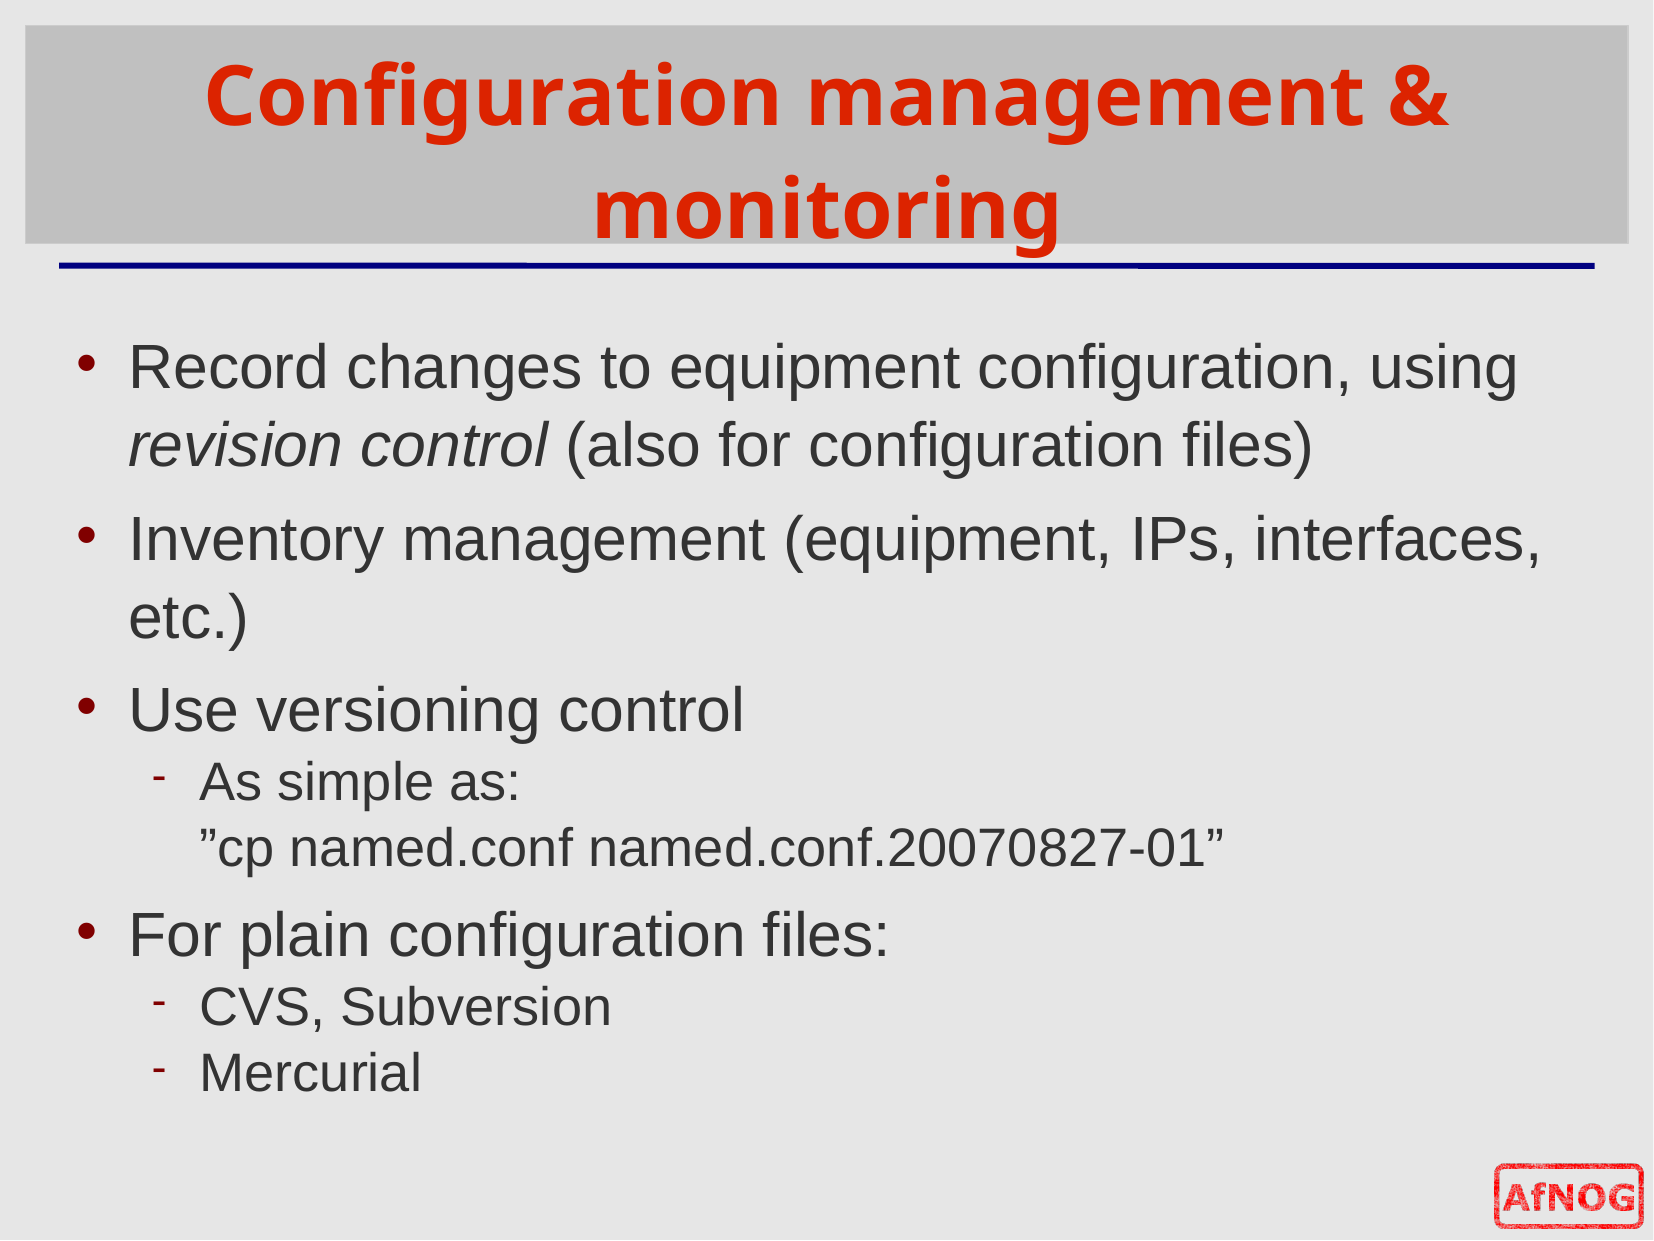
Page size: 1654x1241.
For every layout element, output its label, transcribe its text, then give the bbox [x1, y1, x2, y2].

title Configuration management & monitoring [121, 46, 1534, 254]
picture [1494, 1163, 1644, 1229]
list Record changes to equipment configuration, using revision control (also for configuration files)‏ Inventory management (equipment, IPs, interfaces, etc.)‏ Use versioning control As simple as: ”cp named.conf named.conf.20070827-01” For plain configuration files: CVS, Subversion Mercurial [59, 324, 1595, 1195]
